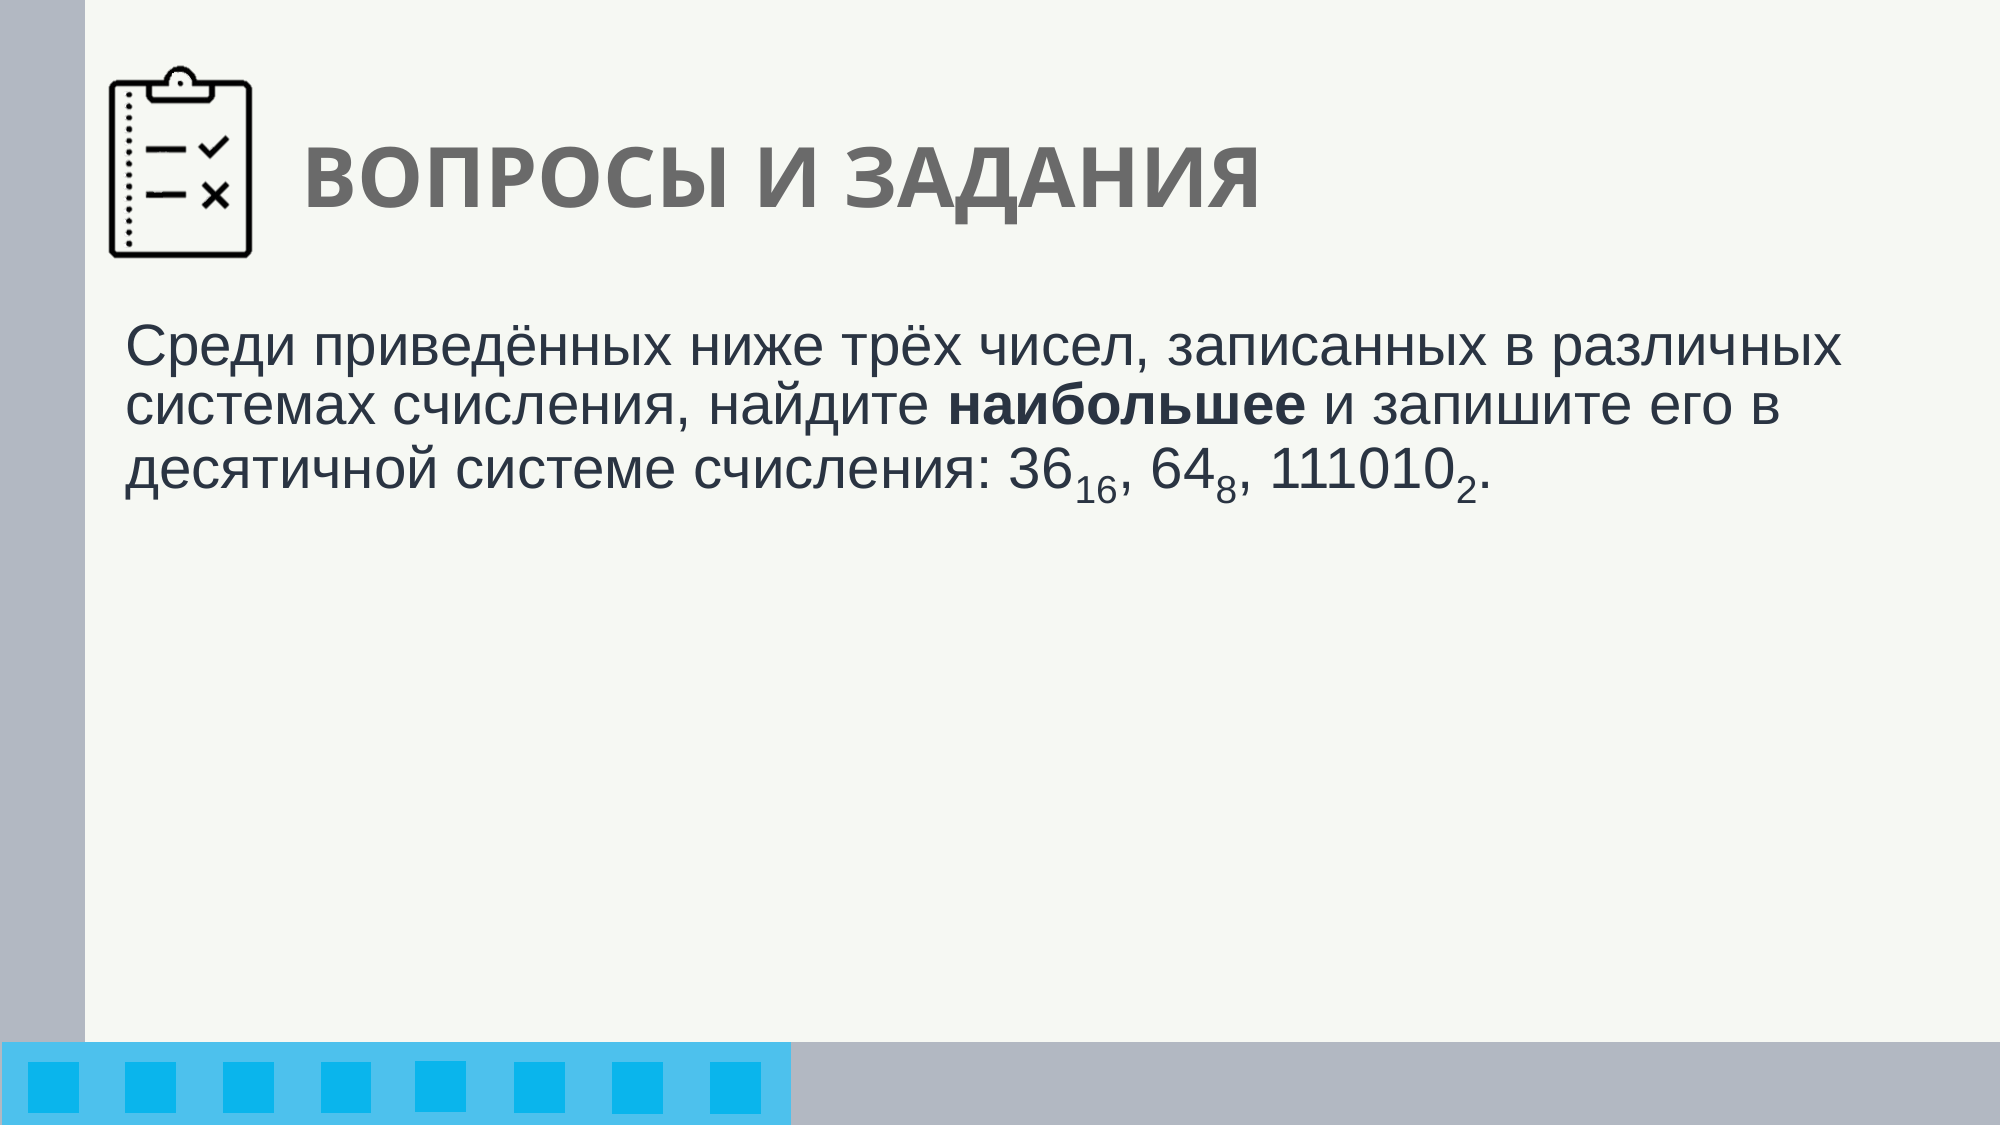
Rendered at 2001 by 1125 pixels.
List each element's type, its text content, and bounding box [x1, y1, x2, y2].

list Среди приведённых ниже трёх чисел, записанных в различ­ных системах счисления, найдите наибольшее и запишите его в десятичной системе счисления: 3616, 648, 1110102. [110, 311, 1892, 1058]
title ВОПРОСЫ И ЗАДАНИЯ [285, 67, 1892, 286]
